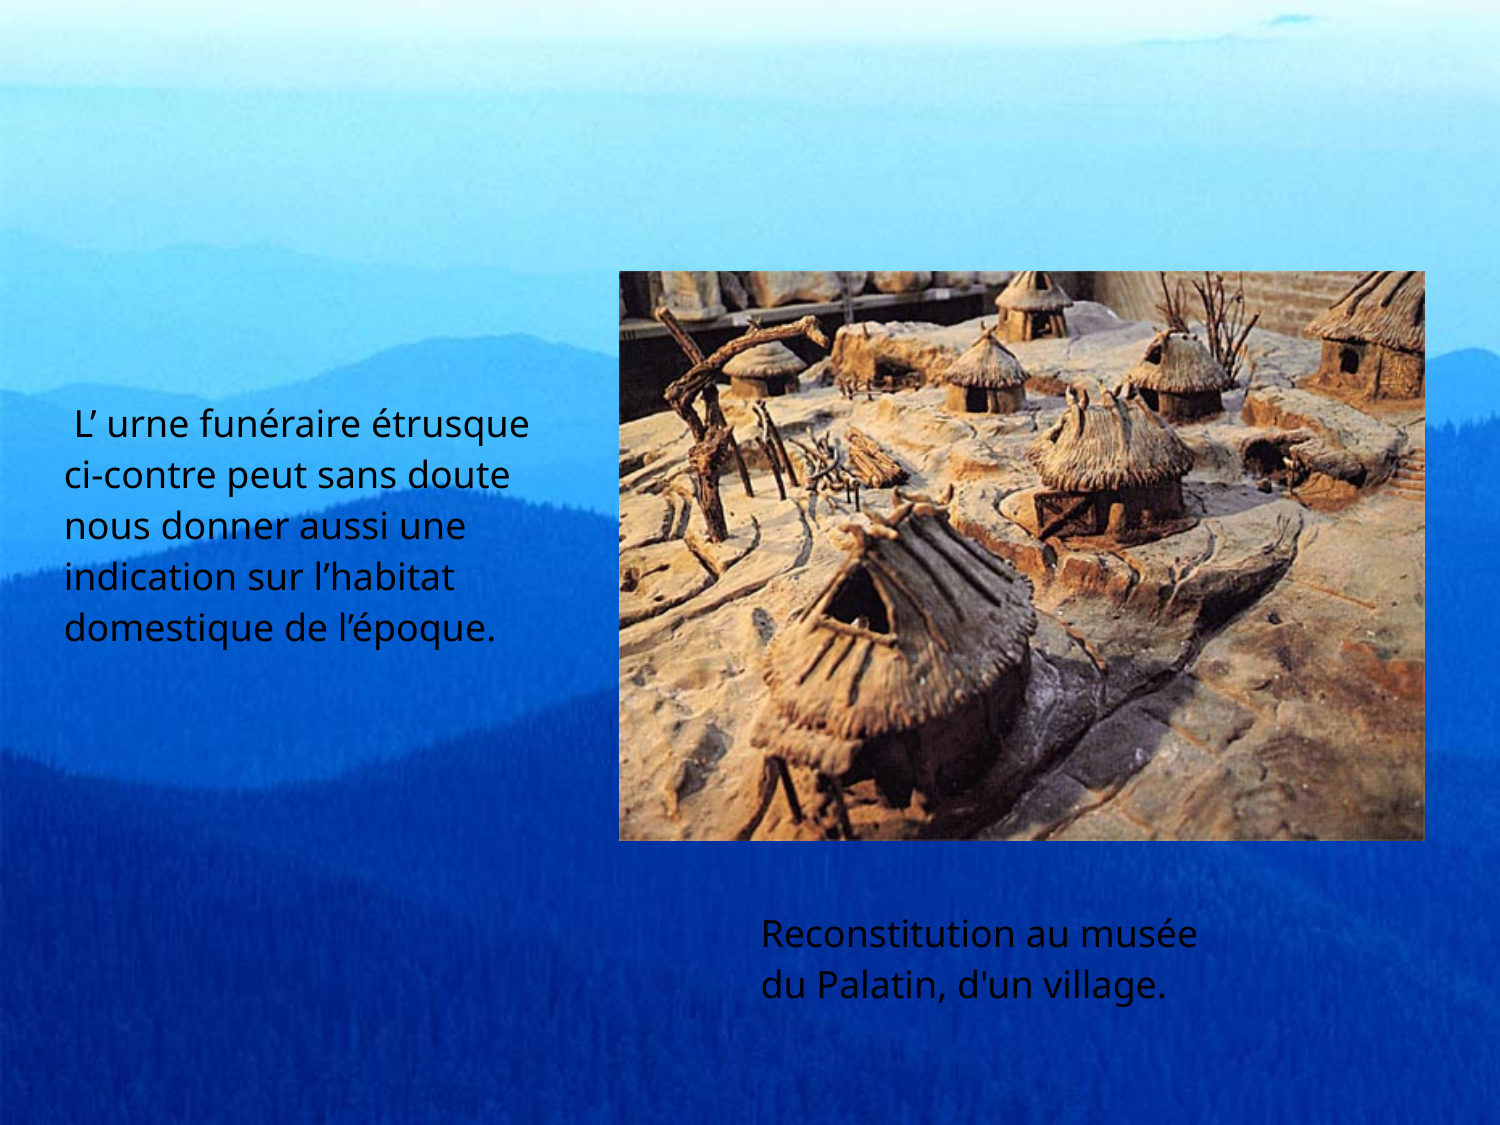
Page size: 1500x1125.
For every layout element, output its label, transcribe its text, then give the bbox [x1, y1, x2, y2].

text_box L’ urne funéraire étrusque ci-contre peut sans doute nous donner aussi une indication sur l’habitat domestique de l’époque. [49, 389, 567, 683]
text_box Reconstitution au musée du Palatin, d'un village. [745, 899, 1264, 1028]
picture [0, 0, 1500, 1125]
